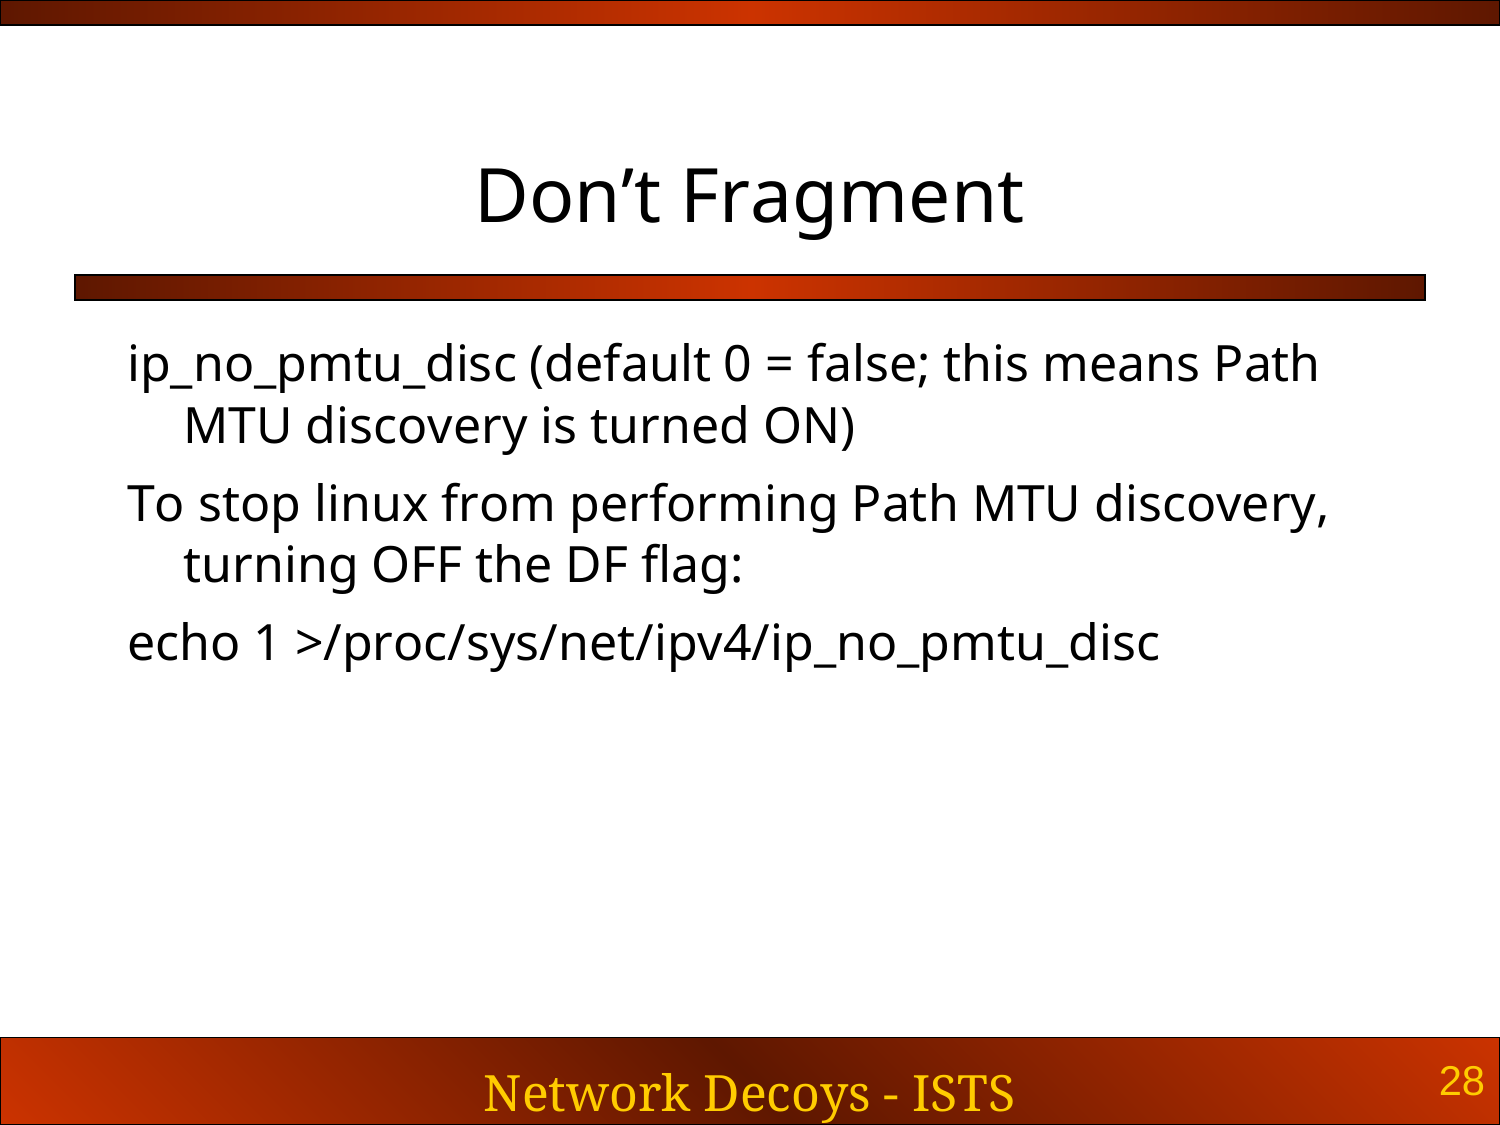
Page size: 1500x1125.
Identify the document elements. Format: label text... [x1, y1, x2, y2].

list ip_no_pmtu_disc (default 0 = false; this means Path MTU discovery is turned ON) To stop linux from performing Path MTU discovery, turning OFF the DF flag: echo 1 >/proc/sys/net/ipv4/ip_no_pmtu_disc [112, 324, 1388, 1001]
title Don’t Fragment [112, 99, 1388, 288]
